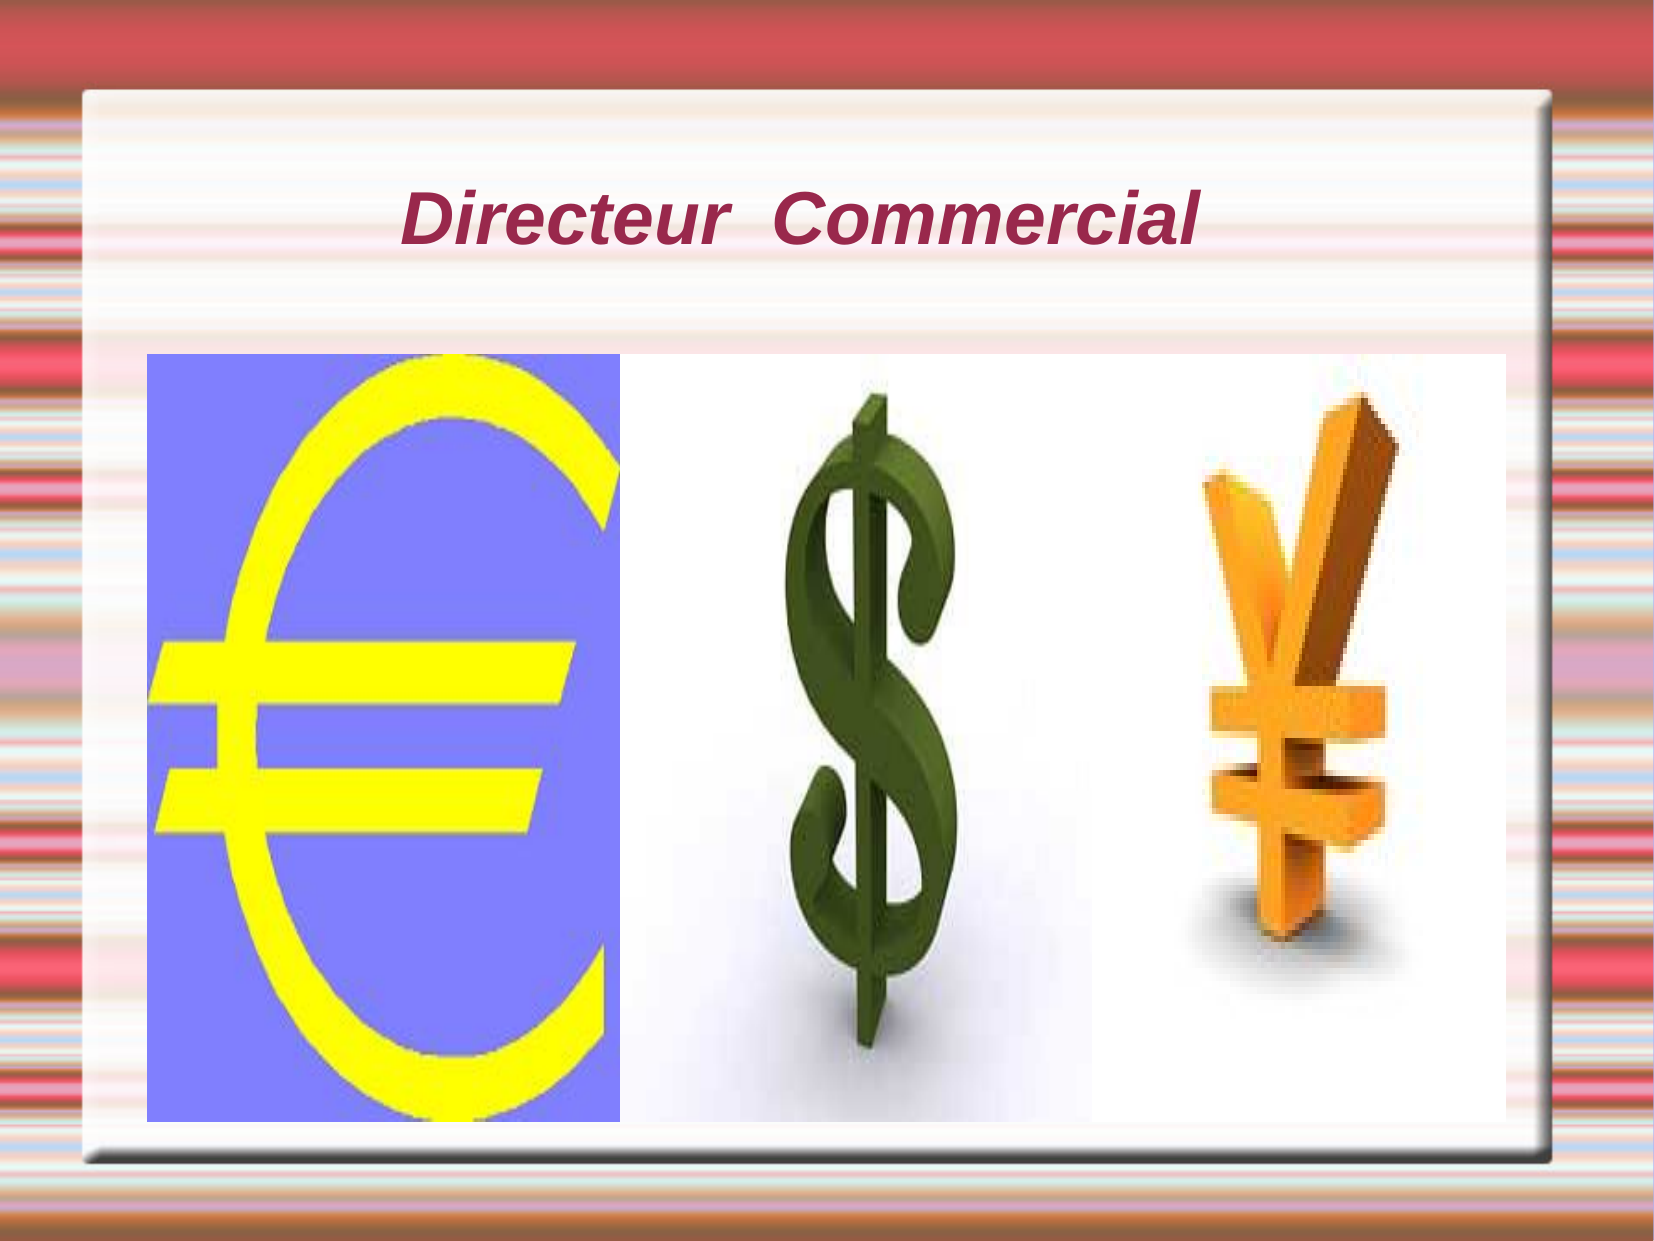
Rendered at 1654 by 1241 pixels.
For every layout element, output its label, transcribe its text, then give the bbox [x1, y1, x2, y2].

title Directeur Commercial [88, 114, 1534, 322]
picture [0, 0, 1654, 1241]
